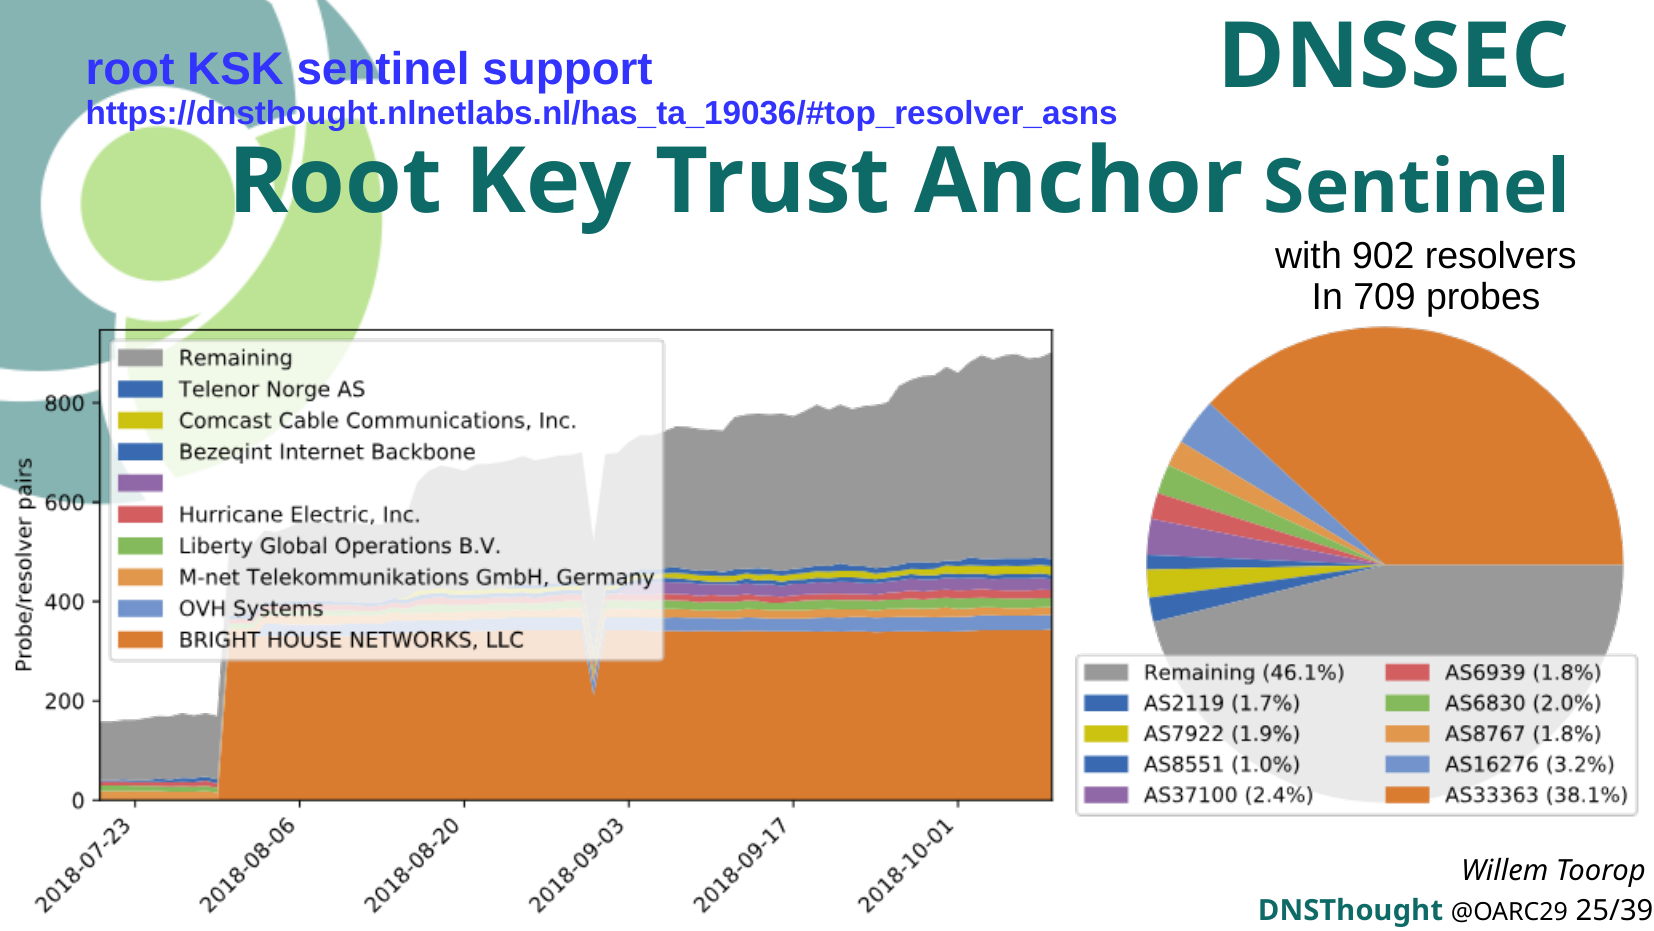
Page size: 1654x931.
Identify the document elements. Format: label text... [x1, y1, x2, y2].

title DNSSEC Root Key Trust Anchor Sentinel [82, 8, 1571, 221]
text_box root KSK sentinel support https://dnsthought.nlnetlabs.nl/has_ta_19036/#top_resolver_asns [70, 35, 1158, 156]
text_box with 902 resolvers In 709 probes [1260, 226, 1654, 283]
picture [0, 0, 1654, 931]
